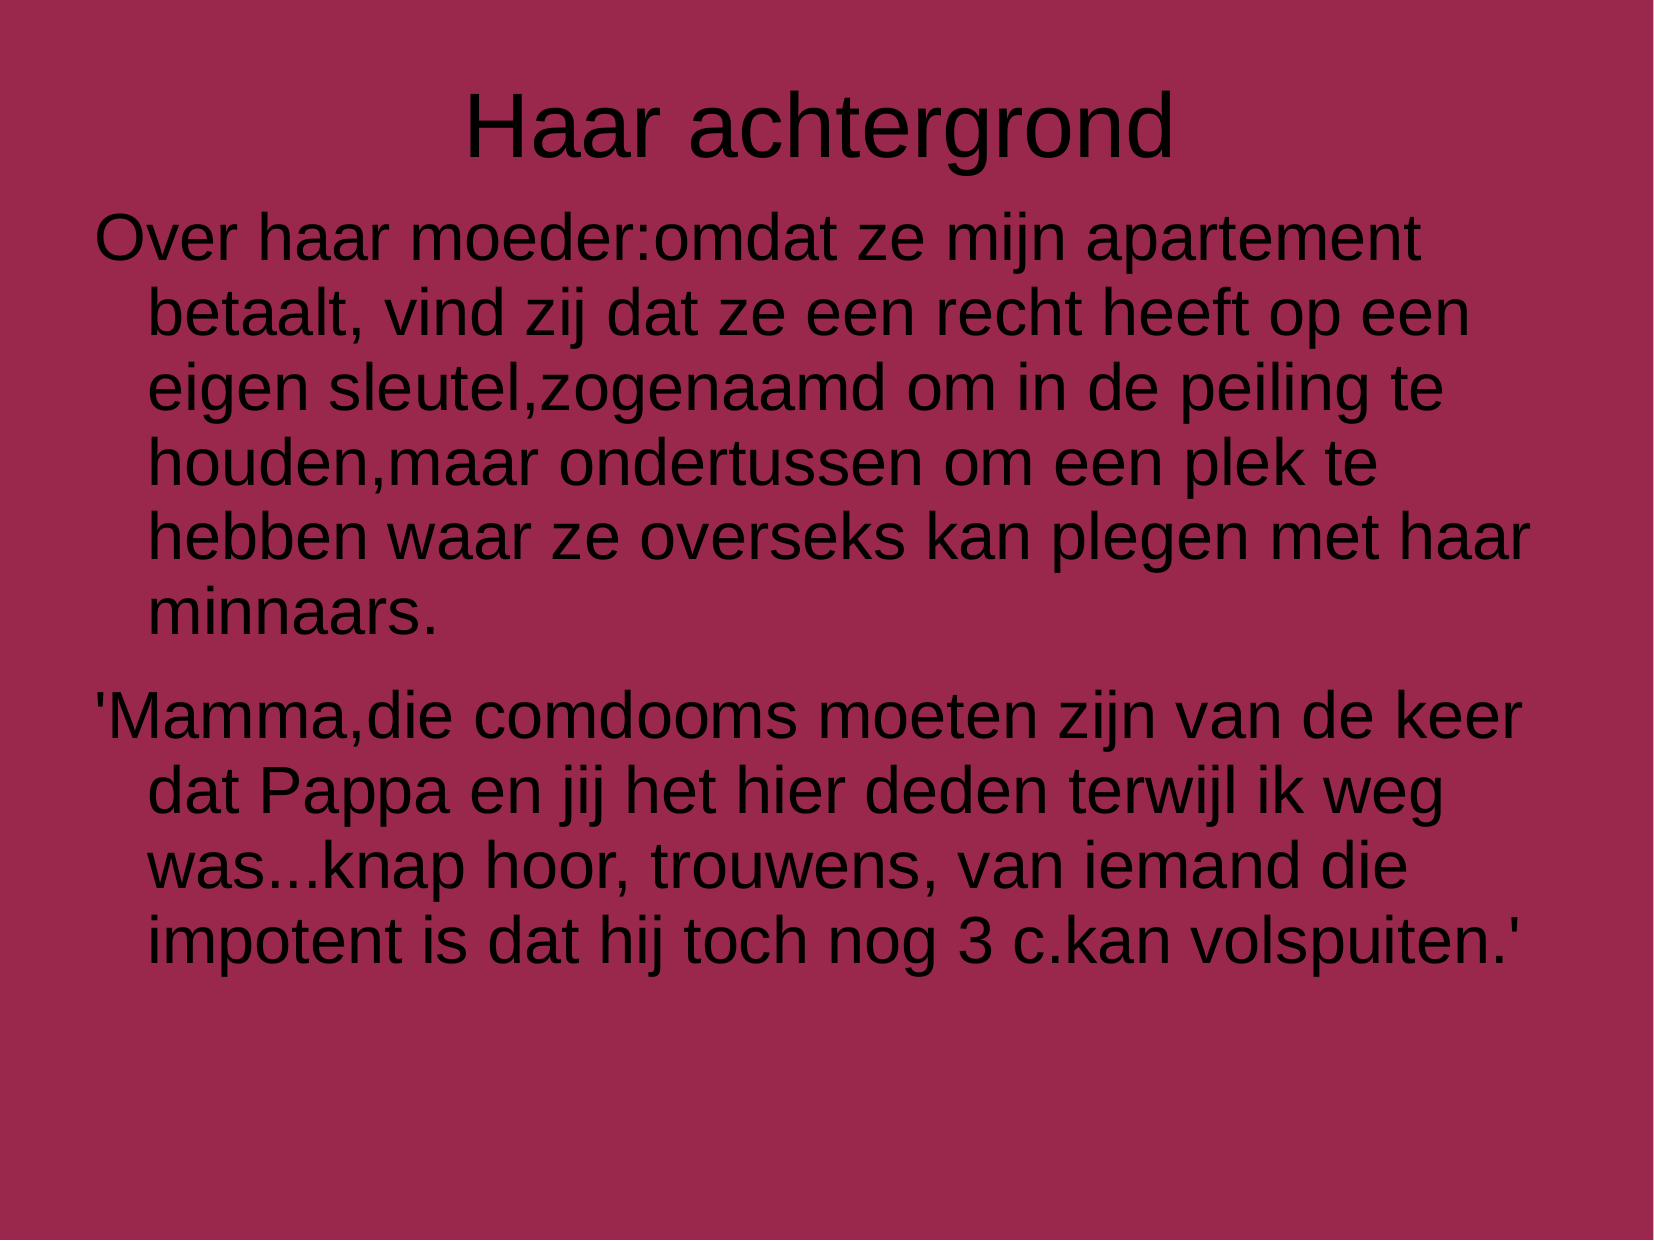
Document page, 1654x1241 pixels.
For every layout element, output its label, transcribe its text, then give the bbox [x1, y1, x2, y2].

list Over haar moeder:omdat ze mijn apartement betaalt, vind zij dat ze een recht heeft op een eigen sleutel,zogenaamd om in de peiling te houden,maar ondertussen om een plek te hebben waar ze overseks kan plegen met haar minnaars. 'Mamma,die comdooms moeten zijn van de keer dat Pappa en jij het hier deden terwijl ik weg was...knap hoor, trouwens, van iemand die impotent is dat hij toch nog 3 c.kan volspuiten.' [76, 200, 1565, 1076]
title Haar achtergrond [76, 29, 1565, 200]
